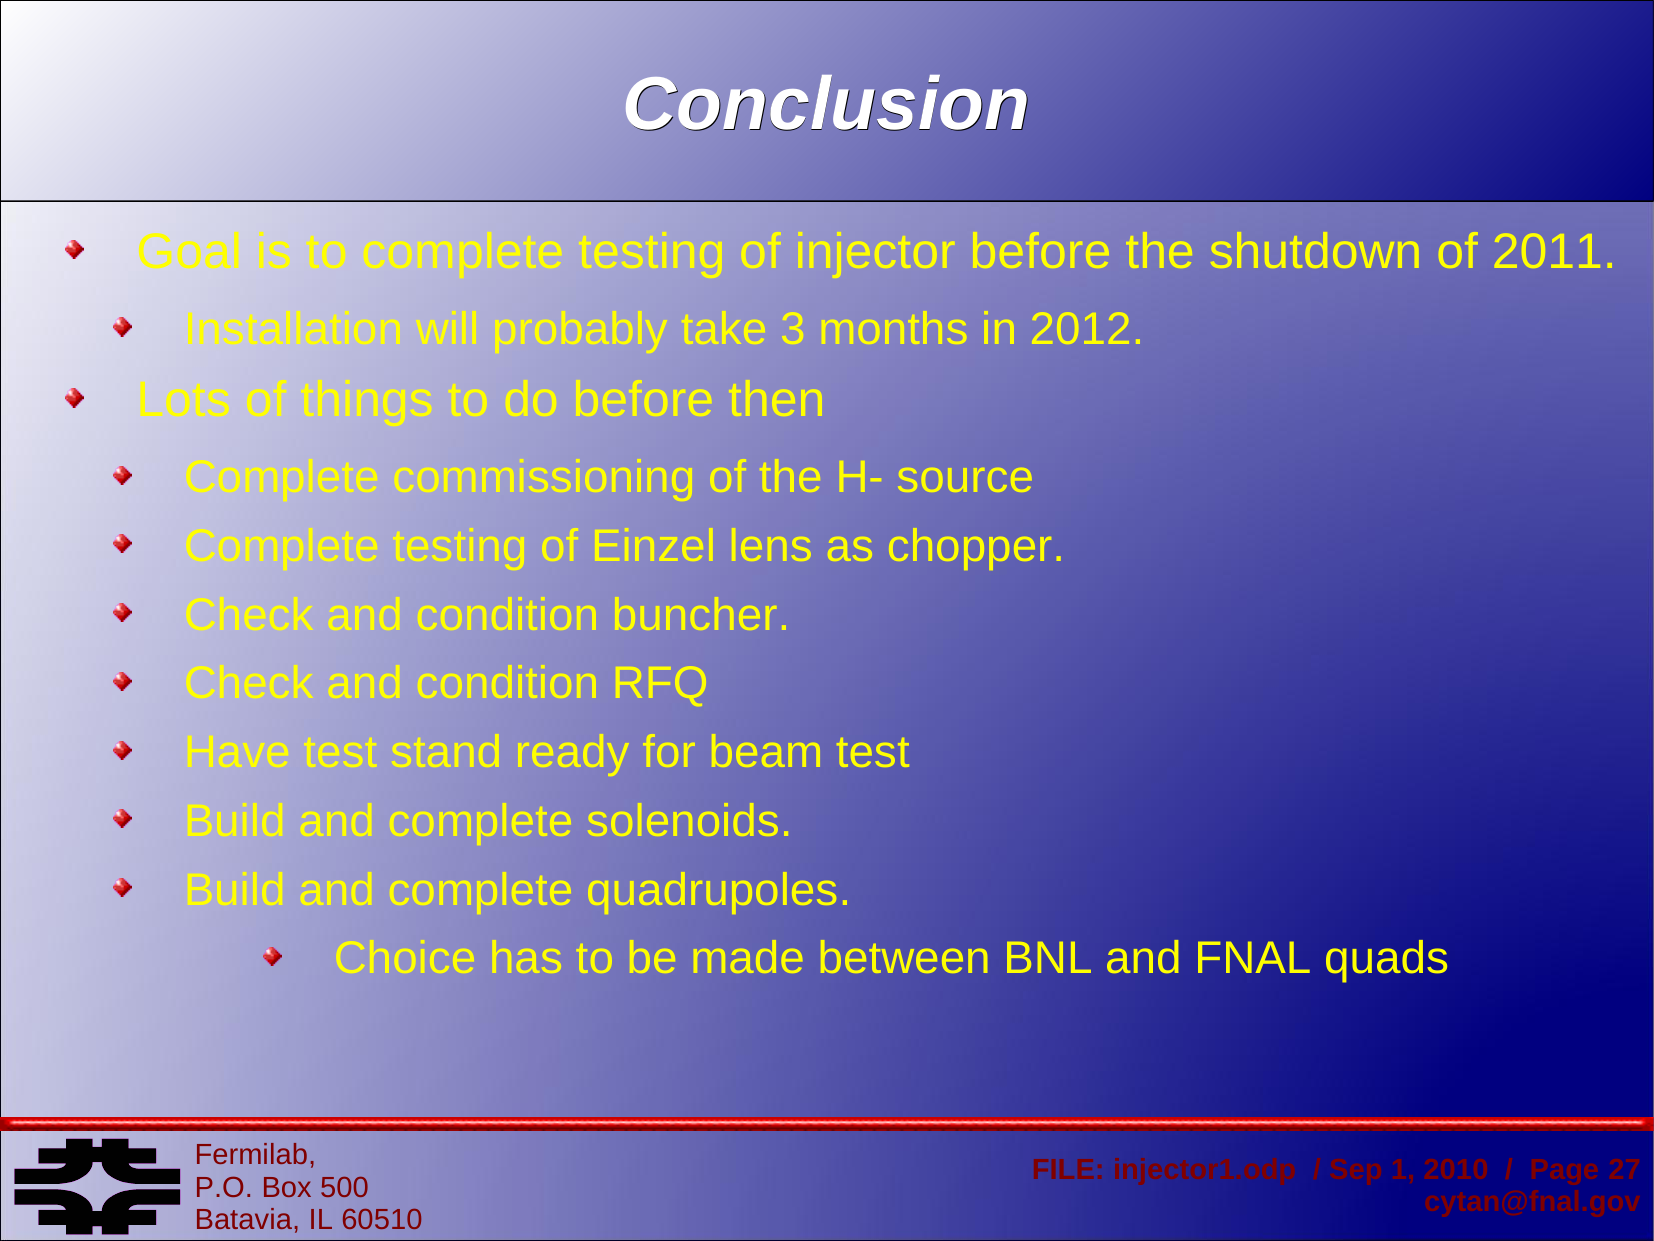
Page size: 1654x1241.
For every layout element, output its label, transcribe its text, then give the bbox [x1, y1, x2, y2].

list Goal is to complete testing of injector before the shutdown of 2011. Installation will probably take 3 months in 2012. Lots of things to do before then Complete commissioning of the H- source Complete testing of Einzel lens as chopper. Check and condition buncher. Check and condition RFQ Have test stand ready for beam test Build and complete solenoids. Build and complete quadrupoles. Choice has to be made between BNL and FNAL quads [6, 220, 1646, 1071]
title Conclusion [0, 0, 1654, 204]
picture [0, 204, 1654, 1241]
